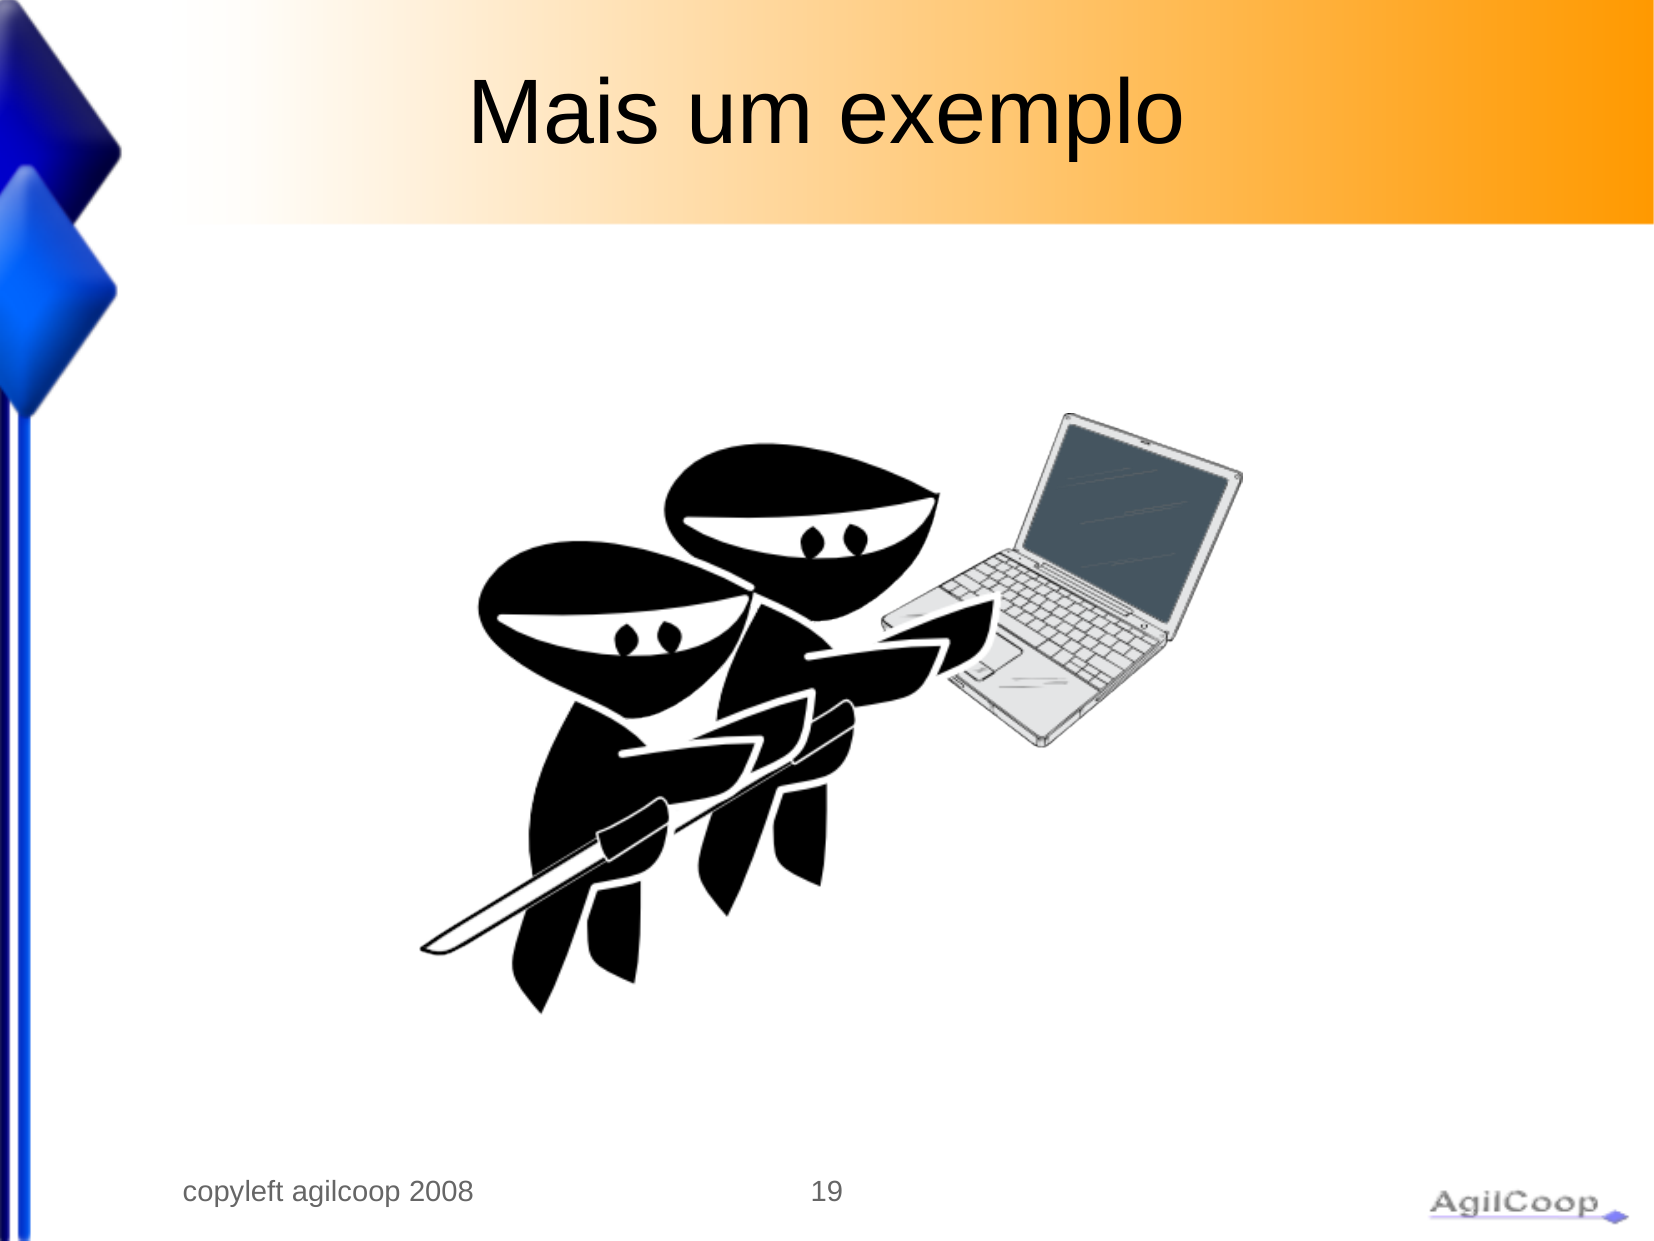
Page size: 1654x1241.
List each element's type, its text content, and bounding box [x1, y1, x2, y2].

picture [0, 0, 1654, 1241]
title Mais um exemplo [82, 8, 1571, 216]
